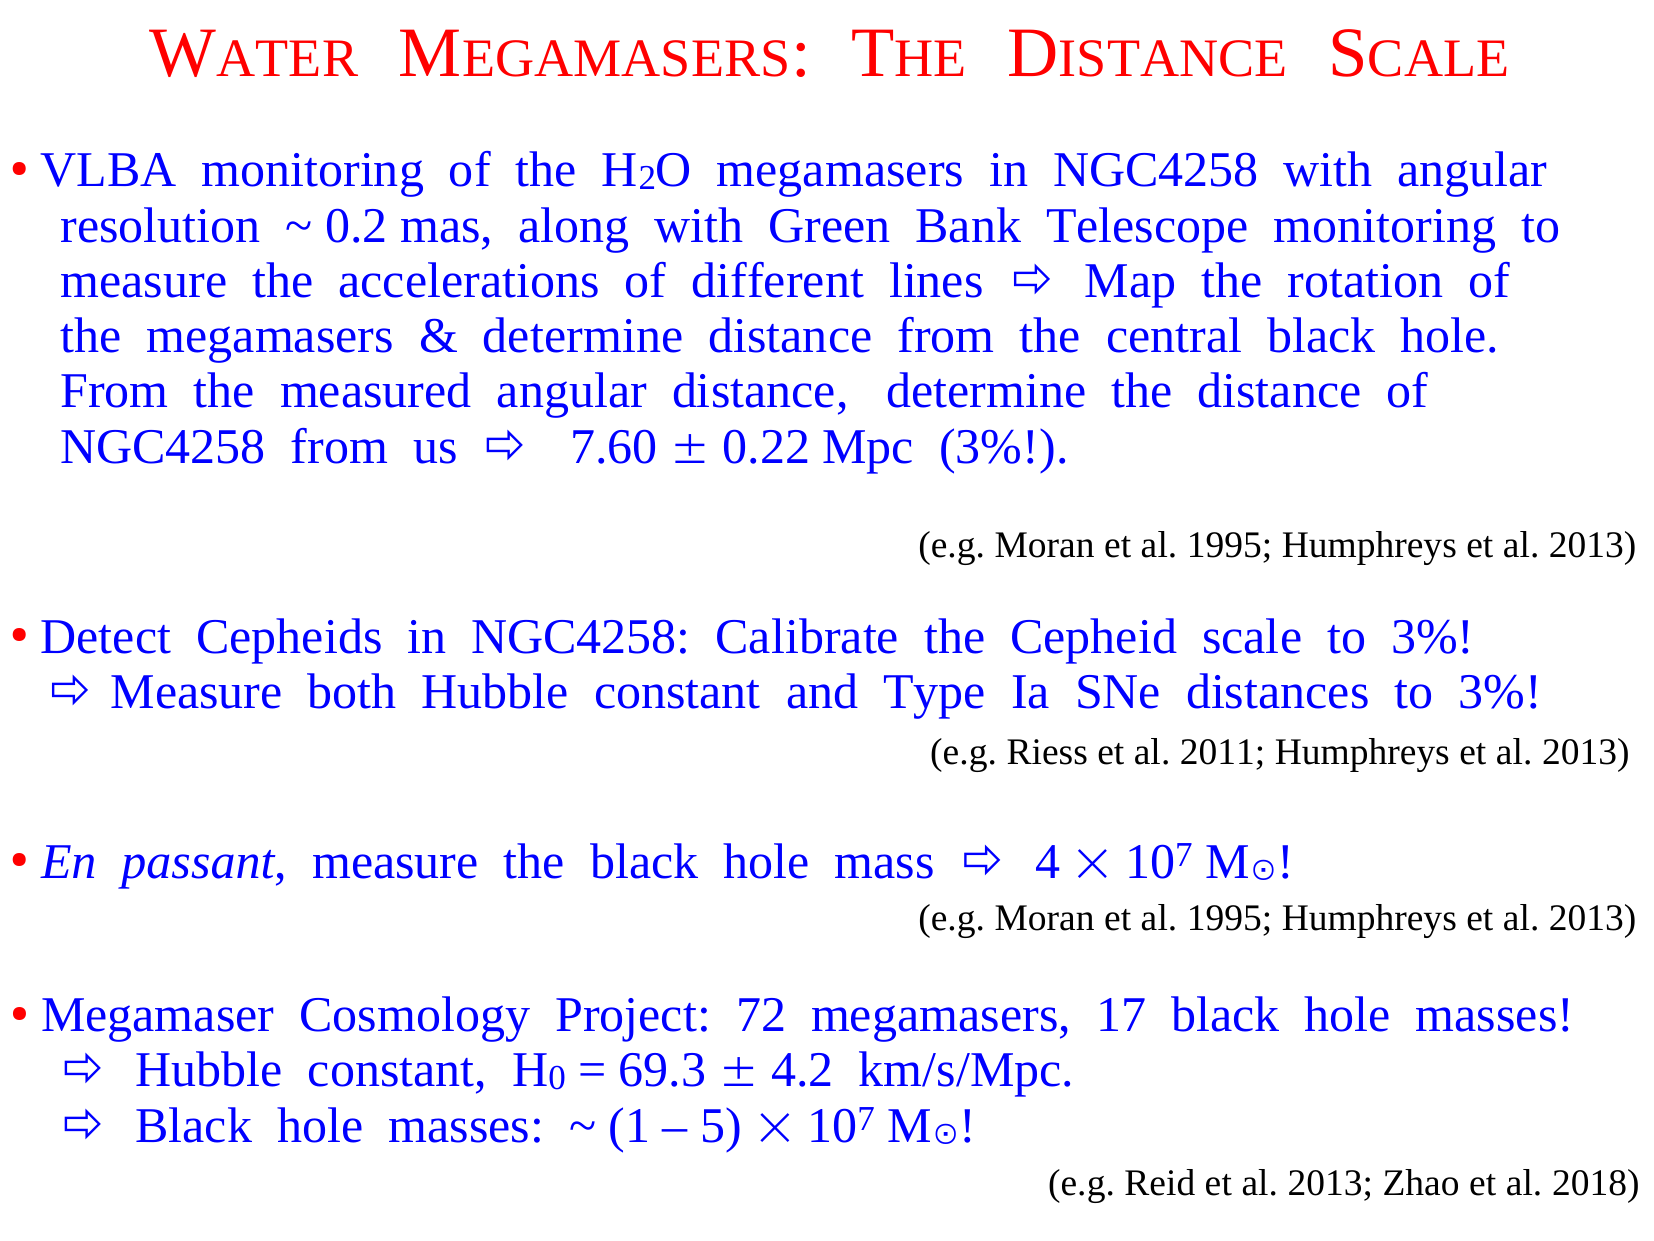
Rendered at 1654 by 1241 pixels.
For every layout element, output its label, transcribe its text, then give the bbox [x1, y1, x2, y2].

text_box (e.g. Riess et al. 2011; Humphreys et al. 2013) [930, 730, 1637, 777]
text_box Detect Cepheids in NGC4258: Calibrate the Cepheid scale to 3%!  Measure both Hubble constant and Type Ia SNe distances to 3%! [10, 609, 1638, 752]
text_box En passant, measure the black hole mass  4  107 M⊙! [10, 833, 1638, 914]
text_box (e.g. Moran et al. 1995; Humphreys et al. 2013) [918, 524, 1641, 570]
text_box (e.g. Reid et al. 2013; Zhao et al. 2018) [1048, 1162, 1641, 1208]
text_box Megamaser Cosmology Project: 72 megamasers, 17 black hole masses!  Hubble constant, H0 = 69.3  4.2 km/s/Mpc.  Black hole masses: ~ (1 – 5)  107 M⊙! [10, 987, 1638, 1193]
text_box VLBA monitoring of the H2O megamasers in NGC4258 with angular resolution ~ 0.2 mas, along with Green Bank Telescope monitoring to measure the accelerations of different lines  Map the rotation of the megamasers & determine distance from the central black hole. From the measured angular distance, determine the distance of NGC4258 from us  7.60  0.22 Mpc (3%!). [10, 142, 1601, 549]
text_box (e.g. Moran et al. 1995; Humphreys et al. 2013) [918, 896, 1643, 942]
text_box WATER MEGAMASERS: THE DISTANCE SCALE [148, 11, 1520, 122]
